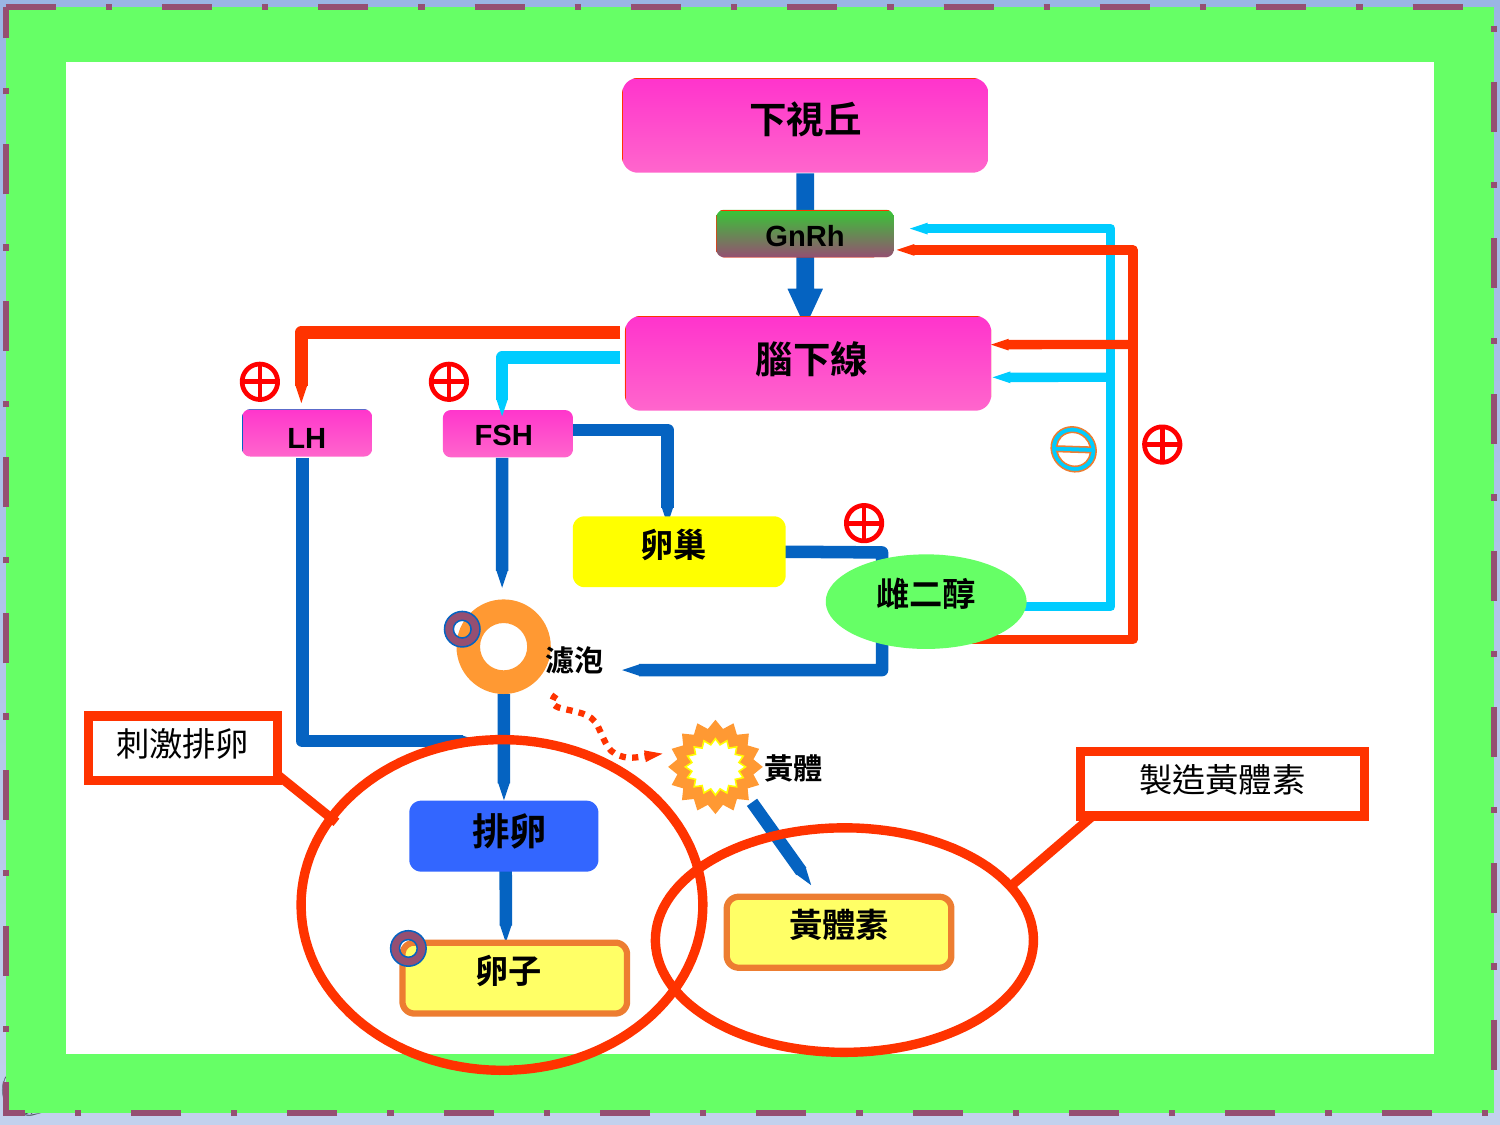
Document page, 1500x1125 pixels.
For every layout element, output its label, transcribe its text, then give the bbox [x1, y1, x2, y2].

text_box [6, 7, 1494, 1113]
text_box 黃體素 [773, 896, 905, 953]
text_box FSH [403, 408, 605, 459]
text_box 下視丘 [693, 89, 918, 150]
text_box 排卵 [444, 800, 575, 861]
text_box 腦下線 [699, 328, 925, 389]
text_box 製造黃體素 [1080, 751, 1365, 817]
text_box 卵巢 [596, 516, 751, 572]
text_box 刺激排卵 [88, 716, 278, 781]
text_box 黃體 [722, 743, 865, 794]
text_box GnRh [704, 209, 906, 260]
text_box 濾泡 [503, 634, 646, 685]
text_box 雌二醇 [849, 566, 1003, 622]
text_box 卵子 [449, 942, 568, 998]
text_box LH [206, 411, 408, 462]
